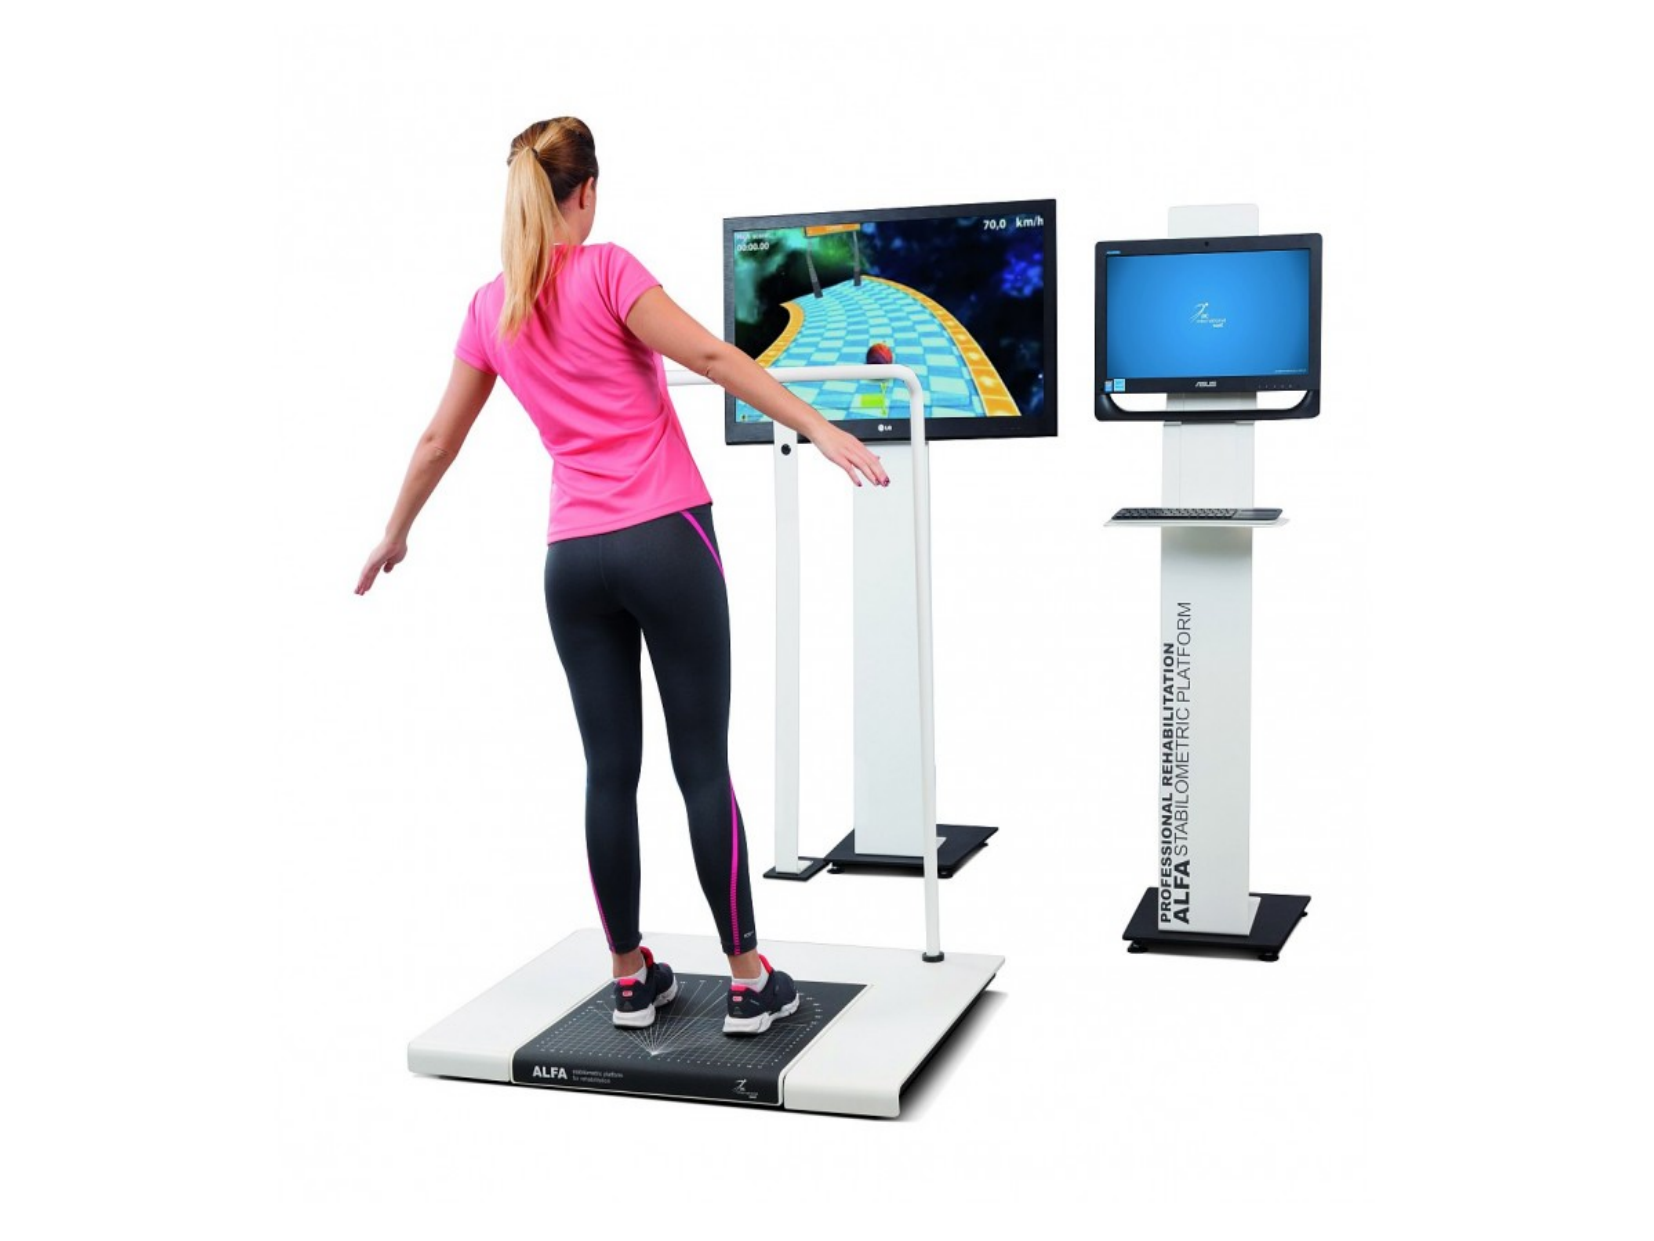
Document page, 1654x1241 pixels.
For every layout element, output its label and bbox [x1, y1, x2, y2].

picture [271, 24, 1375, 1203]
